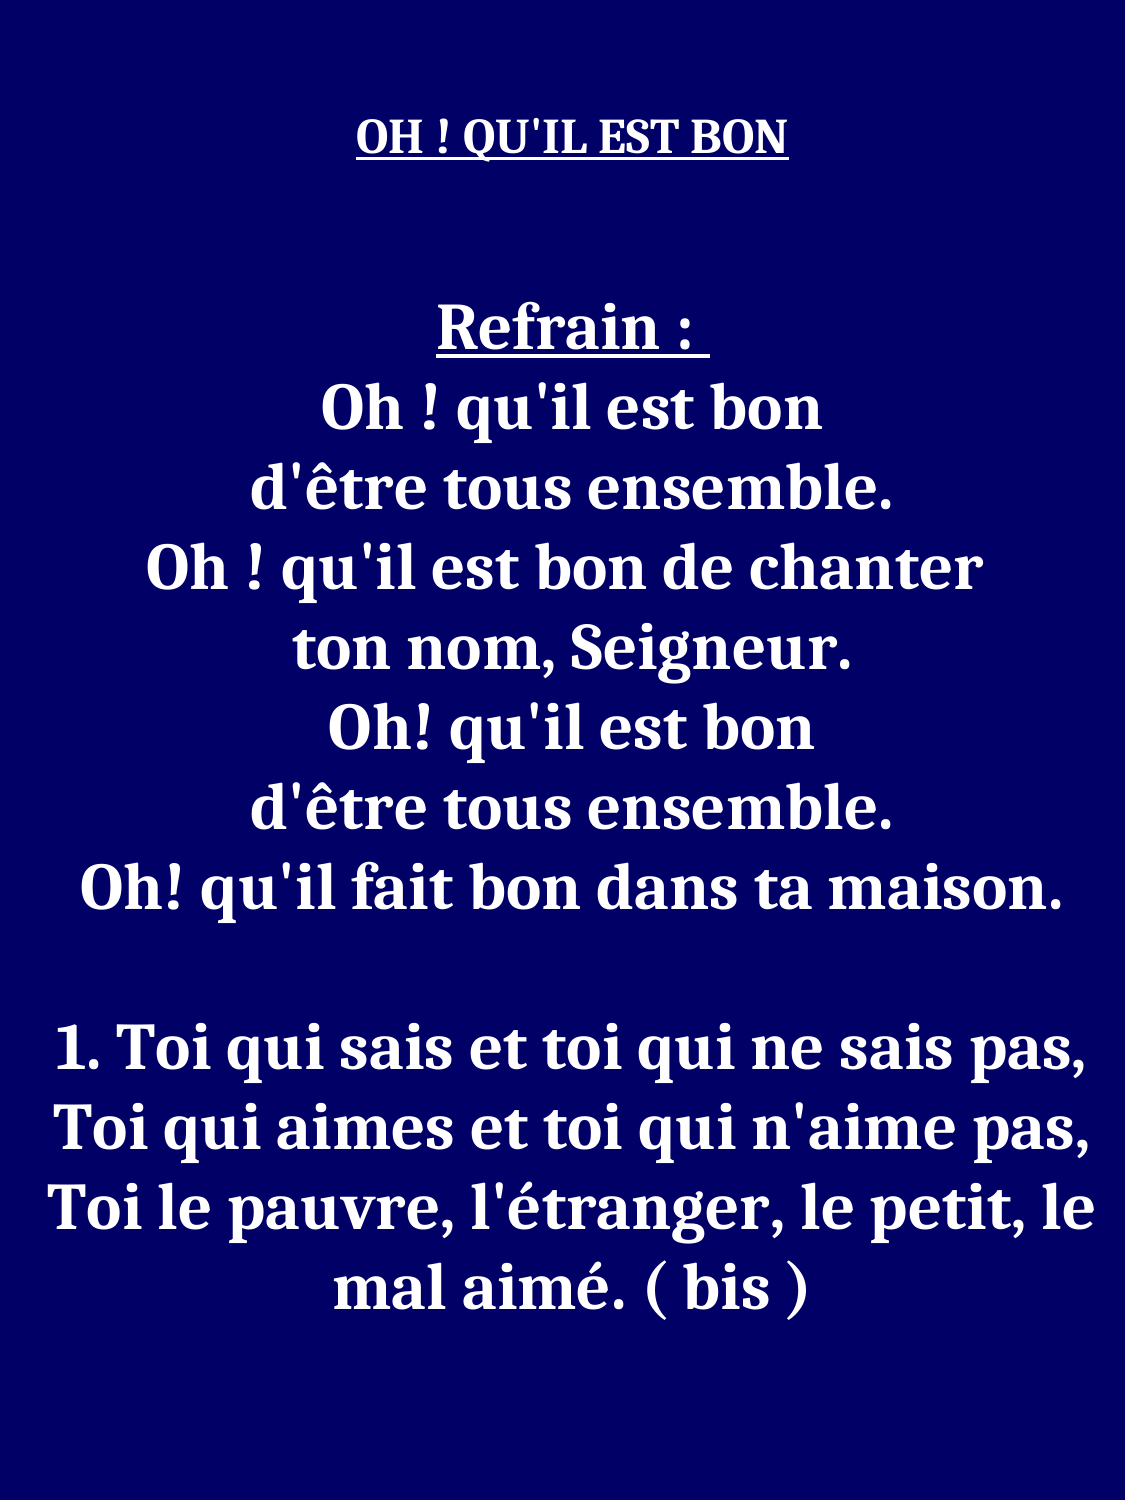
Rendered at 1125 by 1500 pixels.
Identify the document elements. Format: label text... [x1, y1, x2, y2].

text_box OH ! QU'IL EST BON Refrain : Oh ! qu'il est bon d'être tous ensemble. Oh ! qu'il est bon de chanter ton nom, Seigneur. Oh! qu'il est bon d'être tous ensemble. Oh! qu'il fait bon dans ta maison. 1. Toi qui sais et toi qui ne sais pas, Toi qui aimes et toi qui n'aime pas, Toi le pauvre, l'étranger, le petit, le mal aimé. ( bis ) [0, 35, 1125, 1331]
